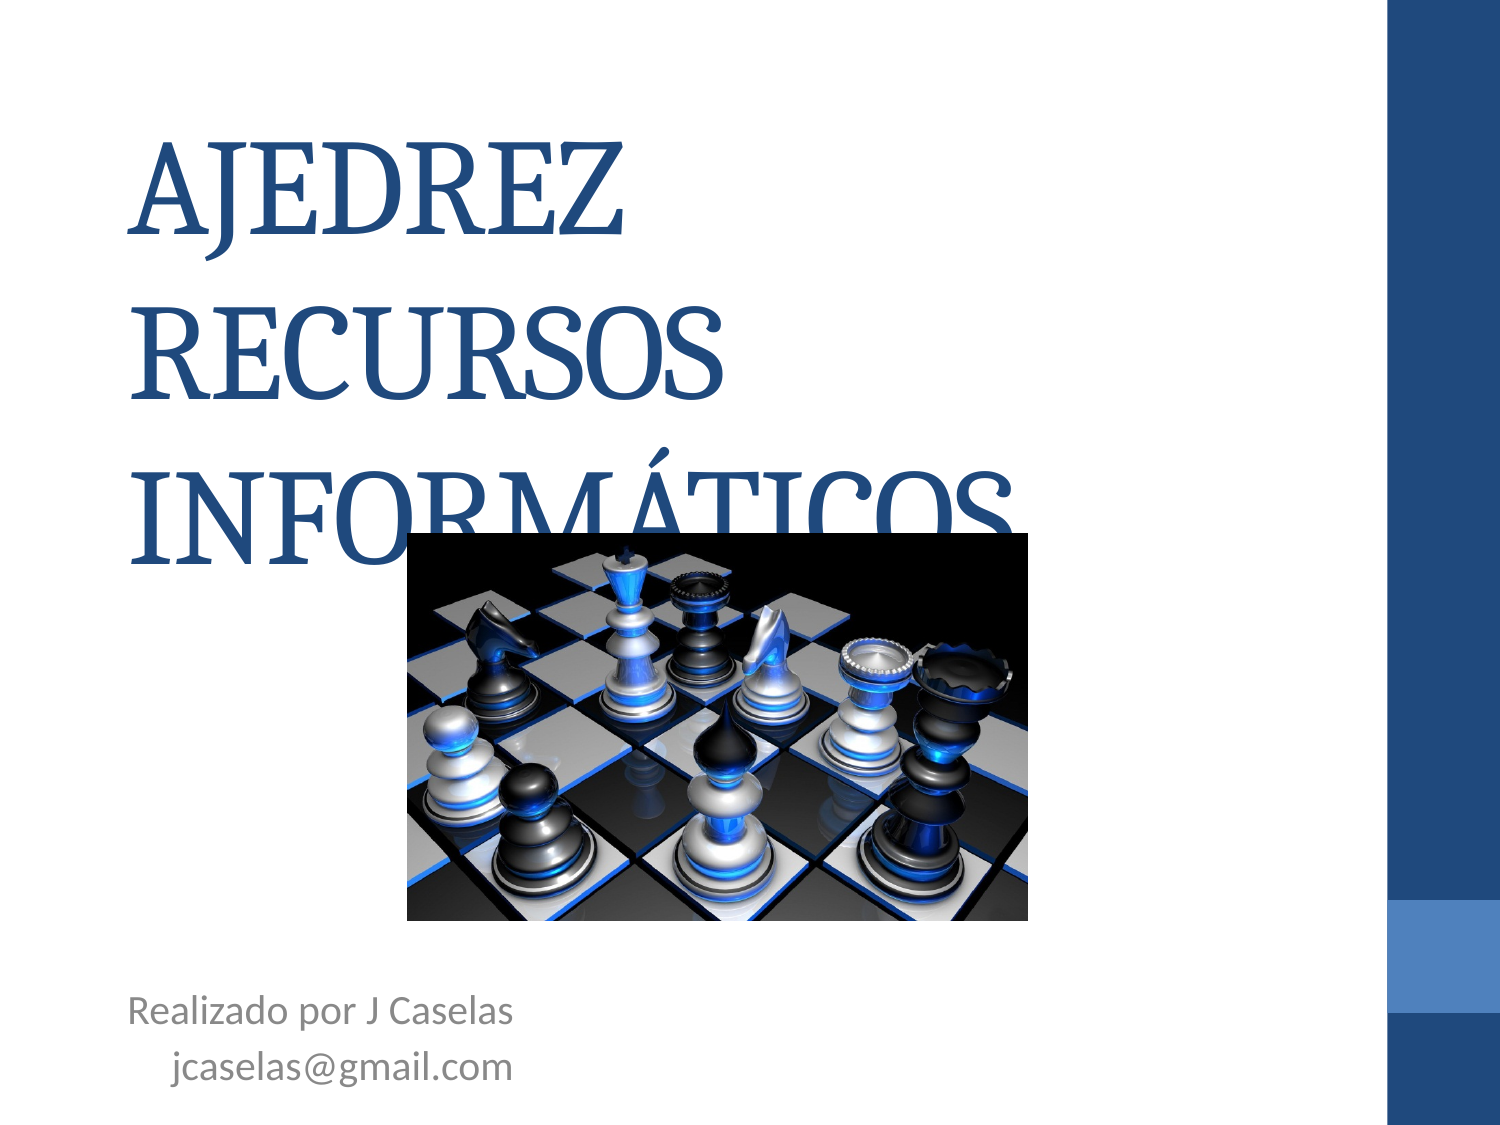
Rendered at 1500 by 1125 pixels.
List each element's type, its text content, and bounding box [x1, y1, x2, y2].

picture [407, 533, 1028, 921]
subtitle Realizado por J Caselas jcaselas@gmail.com [112, 920, 1365, 1096]
title AJEDREZ RECURSOS INFORMÁTICOS [112, 90, 1351, 504]
